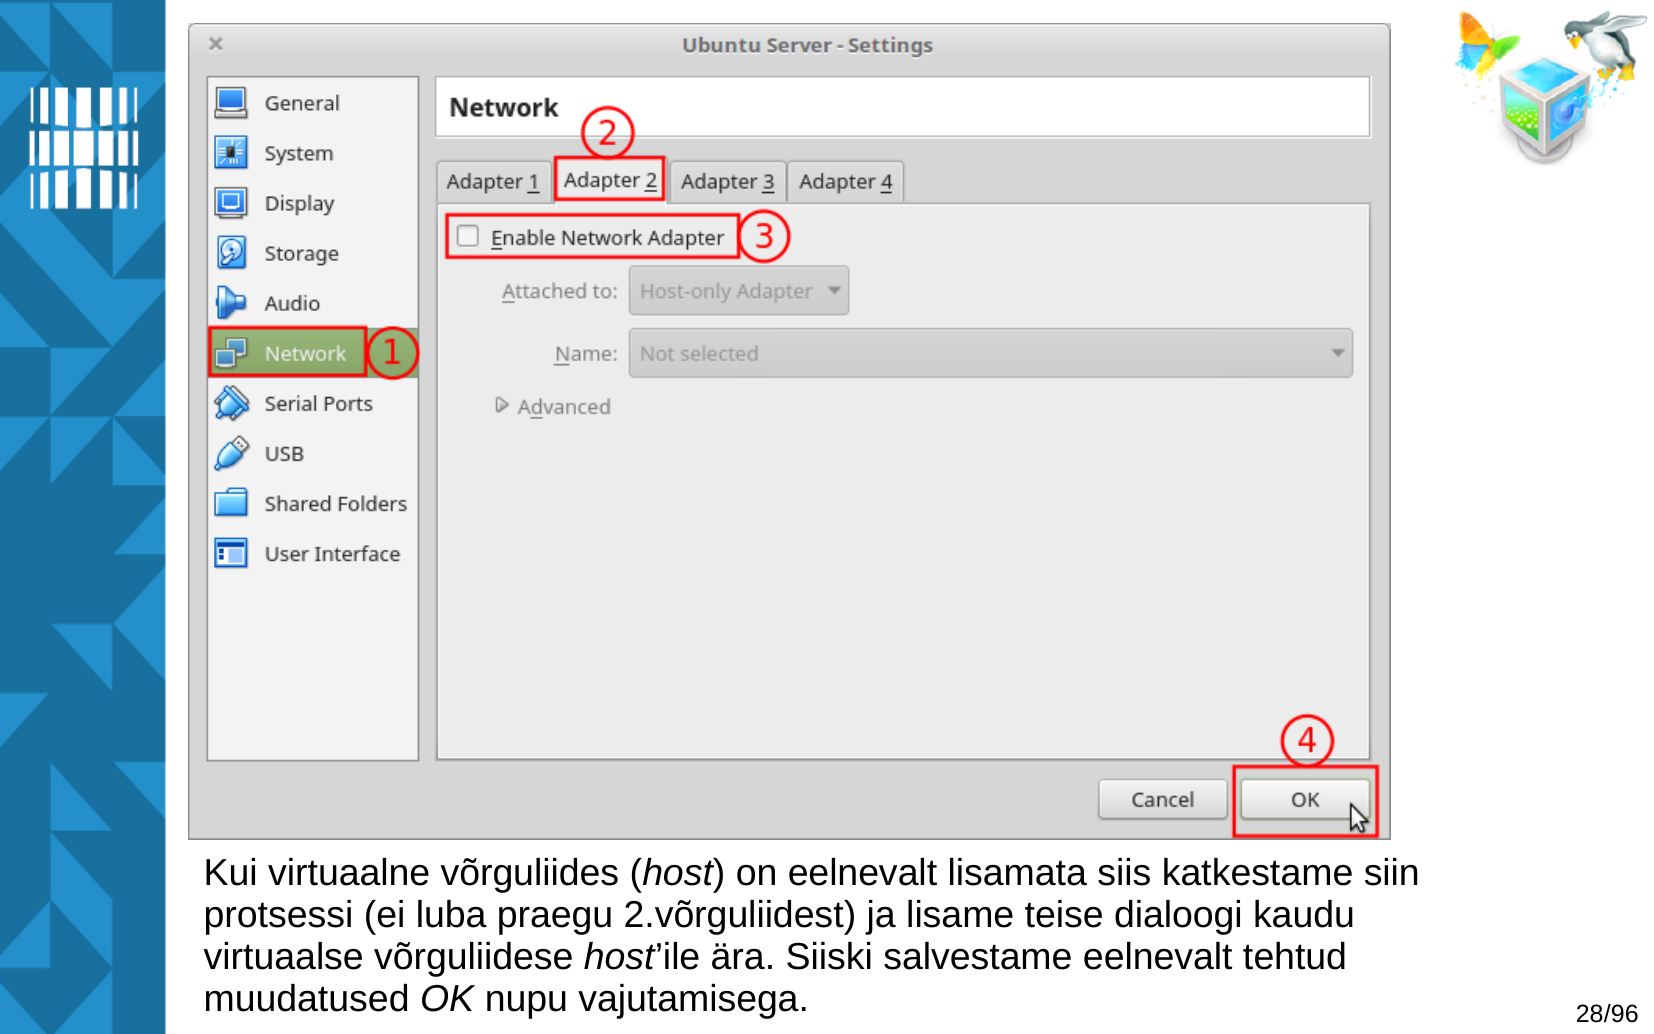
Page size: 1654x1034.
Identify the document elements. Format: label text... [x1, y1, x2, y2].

text_box Kui virtuaalne võrguliides (host) on eelnevalt lisamata siis katkestame siin protsessi (ei luba praegu 2.võrguliidest) ja lisame teise dialoogi kaudu virtuaalse võrguliidese host’ile ära. Siiski salvestame eelnevalt tehtud muudatused OK nupu vajutamisega. [188, 844, 1441, 1028]
picture [188, 23, 1391, 840]
picture [1452, 7, 1653, 166]
